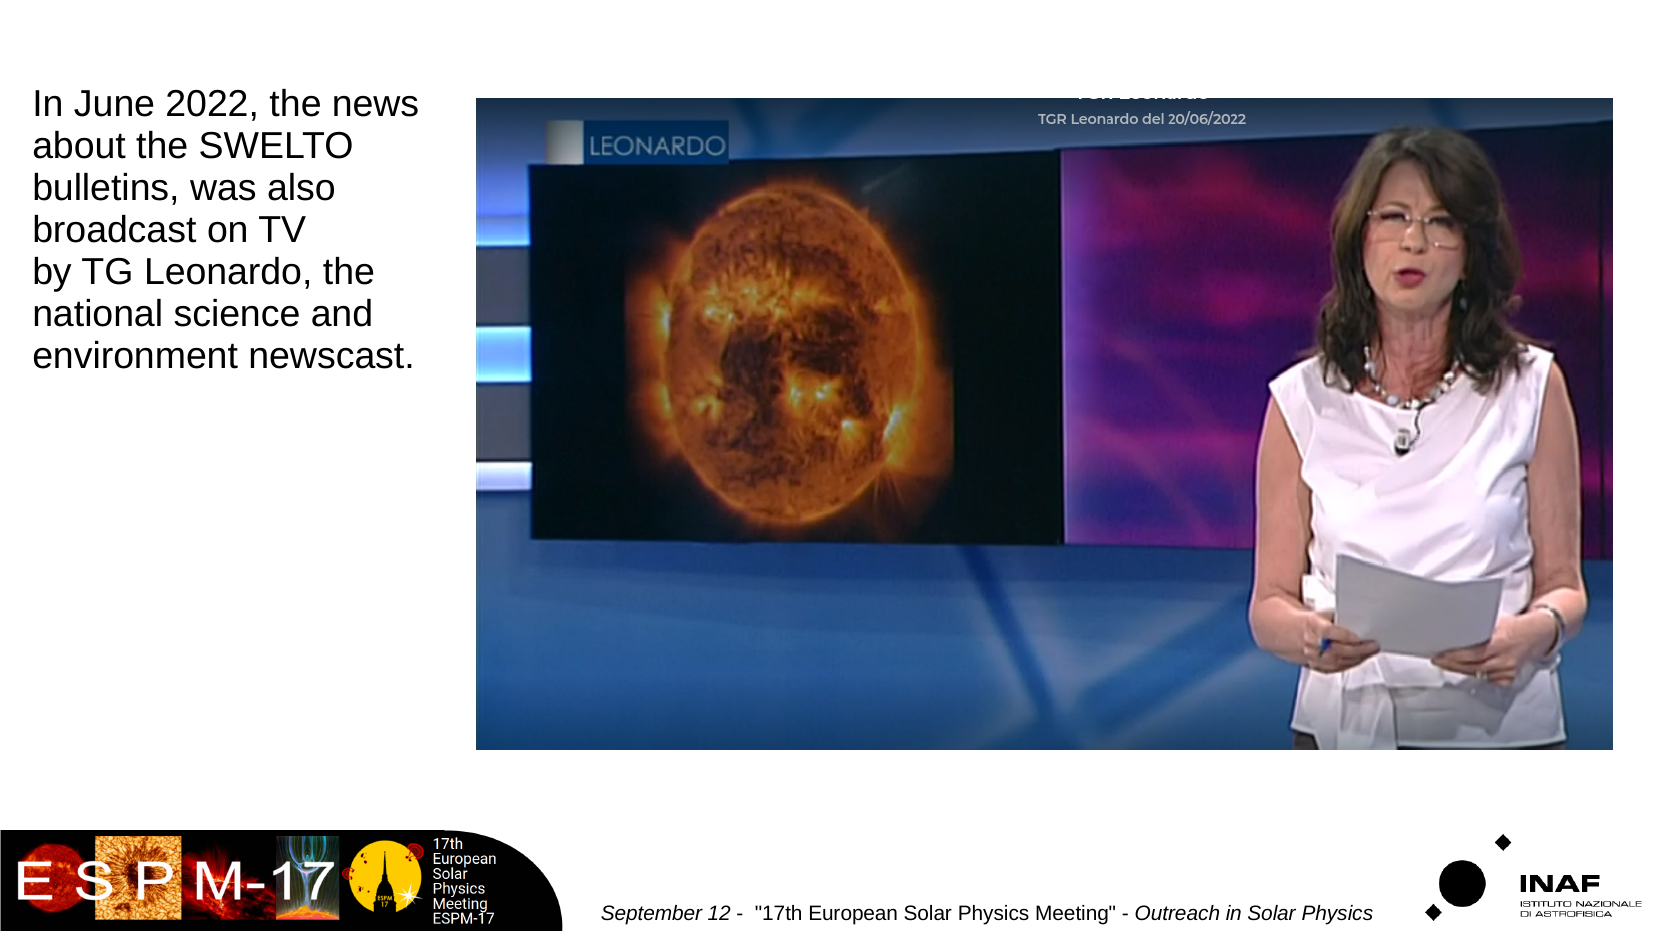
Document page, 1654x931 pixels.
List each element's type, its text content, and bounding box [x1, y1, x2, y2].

picture [0, 830, 563, 931]
text_box In June 2022, the news about the SWELTO bulletins, was also broadcast on TV by TG Leonardo, the national science and environment newscast. [17, 75, 488, 384]
picture [1355, 789, 1654, 931]
picture [476, 98, 1613, 751]
text_box September 12 - "17th European Solar Physics Meeting" - Outreach in Solar Physics [586, 894, 1355, 931]
